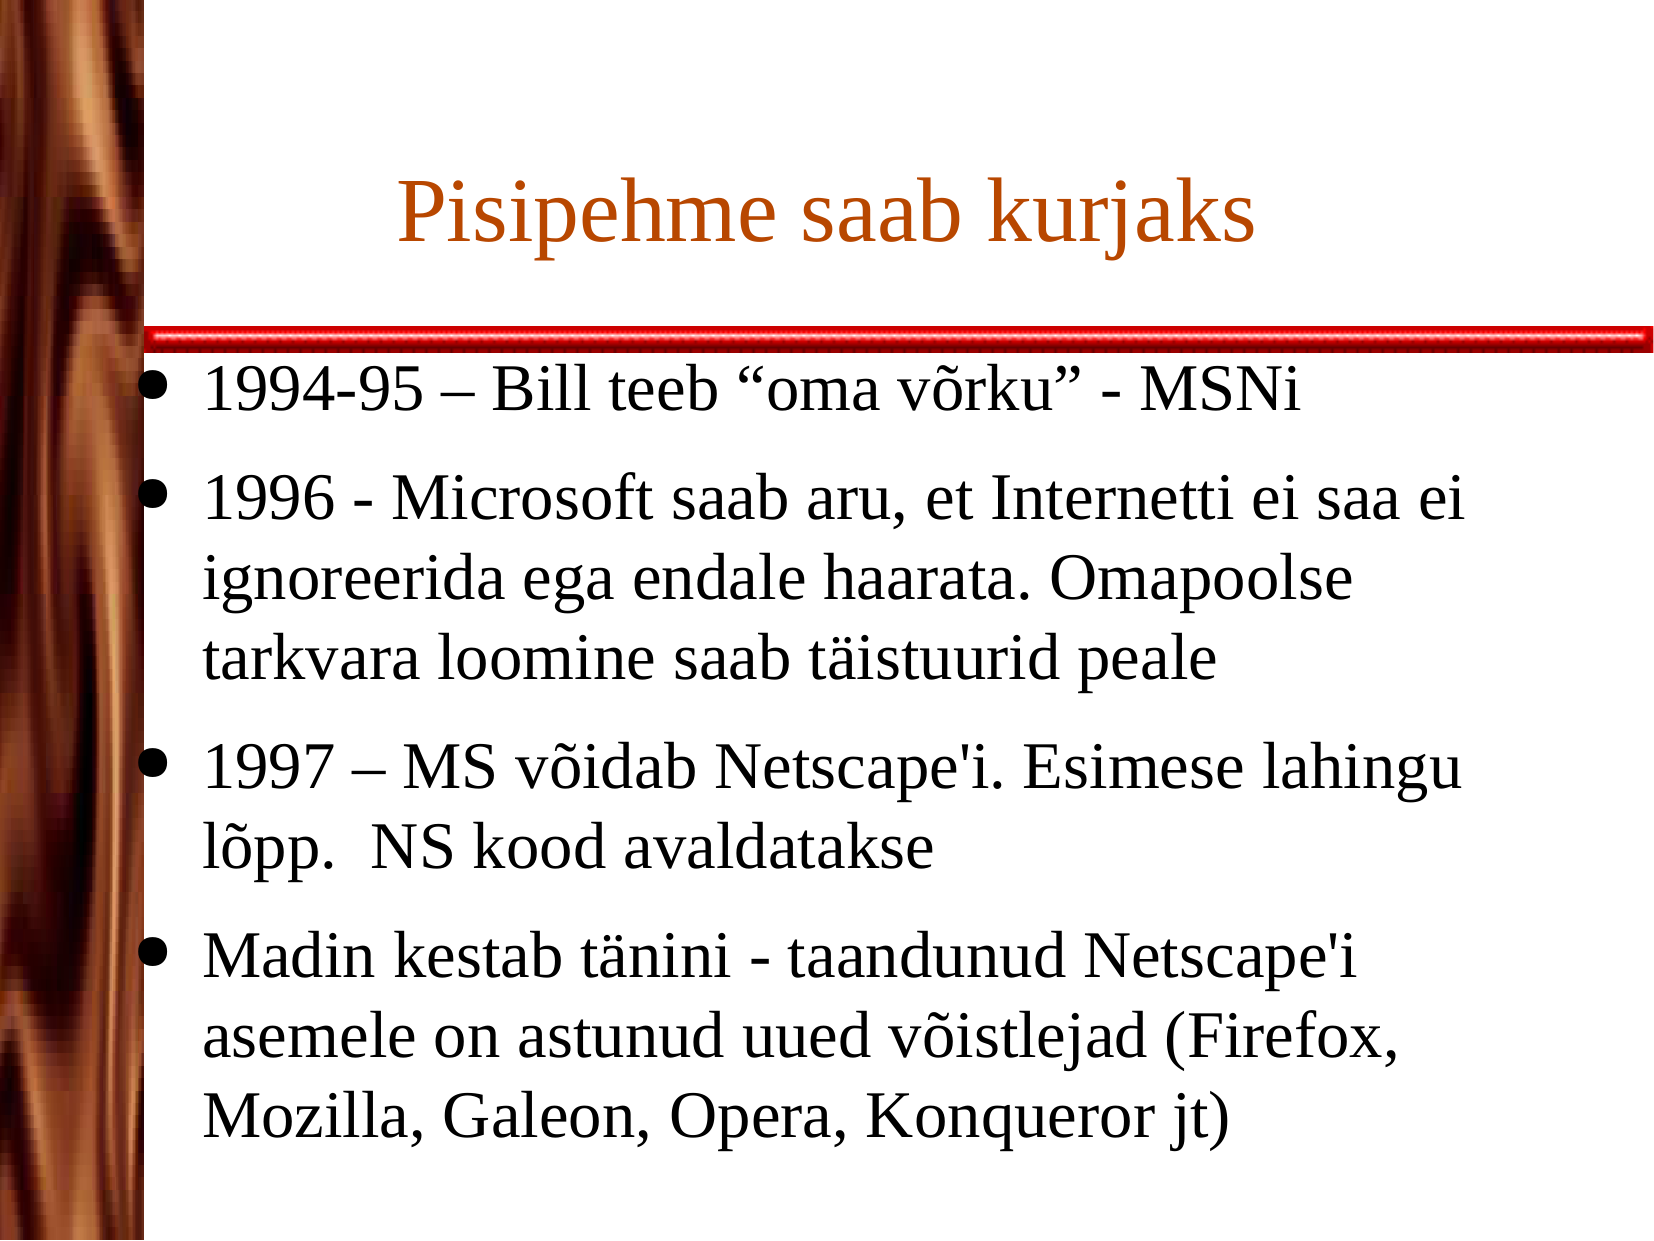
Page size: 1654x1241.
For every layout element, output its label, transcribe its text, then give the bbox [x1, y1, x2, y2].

title Pisipehme saab kurjaks [121, 100, 1533, 312]
list 1994-95 – Bill teeb “oma võrku” - MSNi 1996 - Microsoft saab aru, et Internetti ei saa ei ignoreerida ega endale haarata. Omapoolse tarkvara loomine saab täistuurid peale 1997 – MS võidab Netscape'i. Esimese lahingu lõpp. NS kood avaldatakse Madin kestab tänini - taandunud Netscape'i asemele on astunud uued võistlejad (Firefox, Mozilla, Galeon, Opera, Konqueror jt) [121, 344, 1533, 1146]
picture [0, 0, 1654, 1240]
